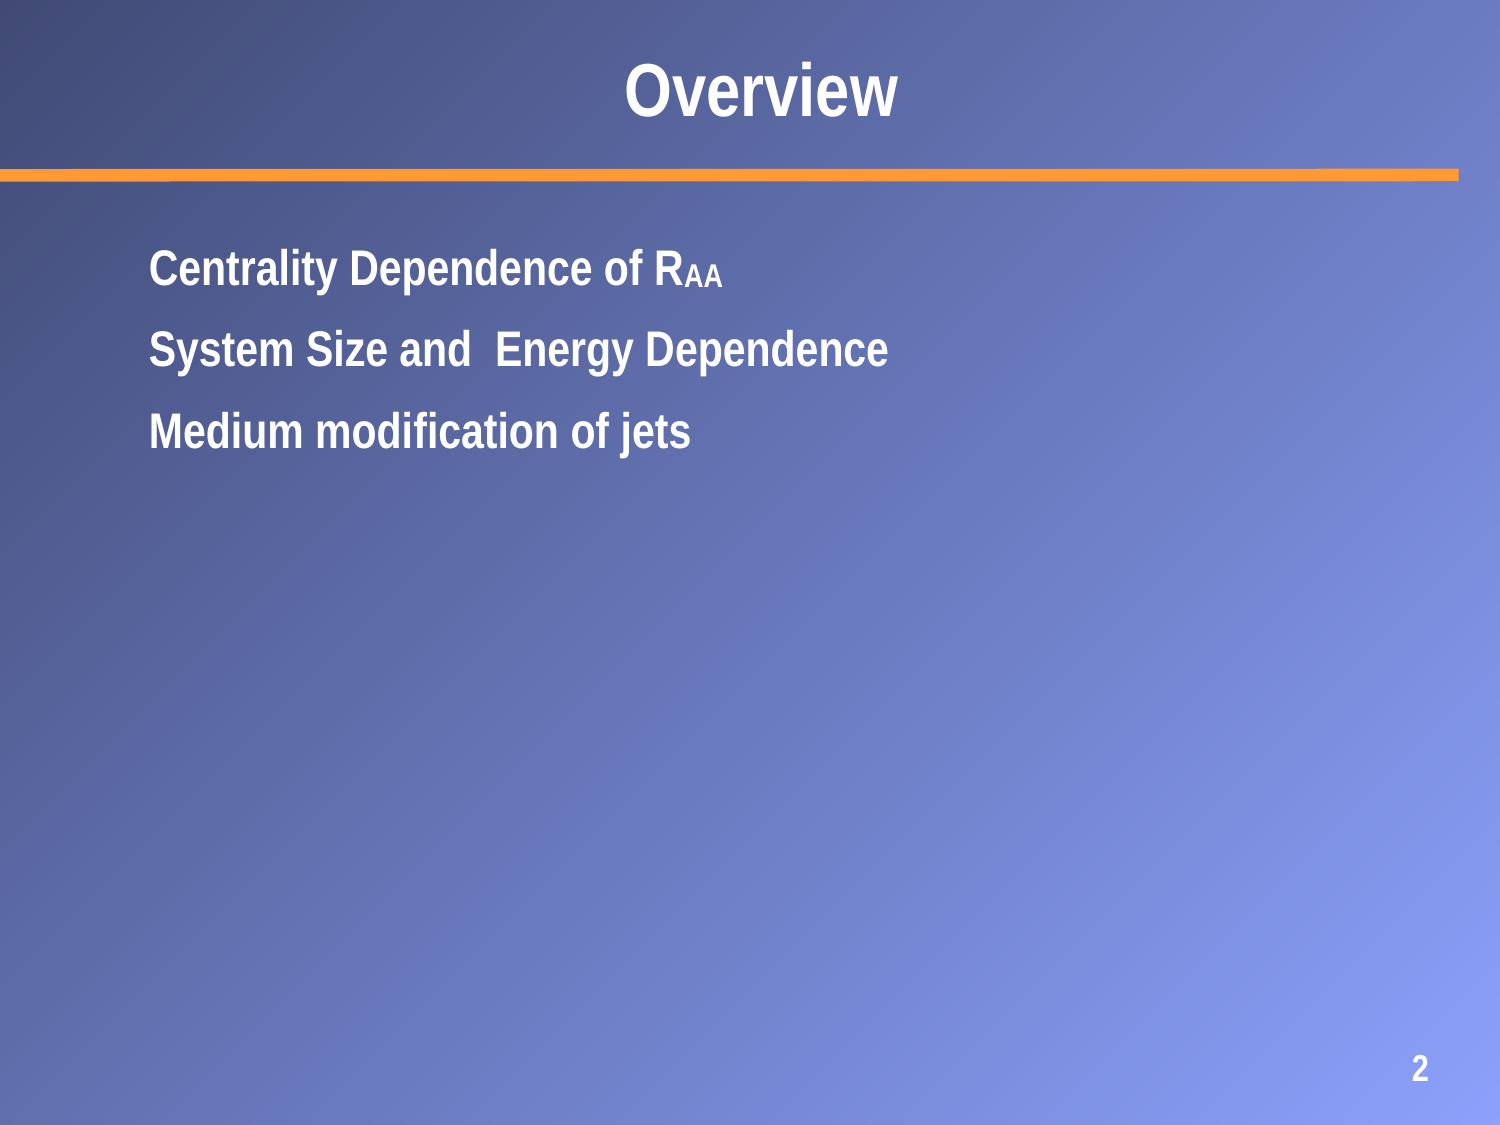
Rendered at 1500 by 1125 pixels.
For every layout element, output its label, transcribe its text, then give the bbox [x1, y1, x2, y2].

text_box Centrality Dependence of RAA System Size and Energy Dependence Medium modification of jets [134, 221, 1410, 466]
title Overview [137, 49, 1386, 148]
